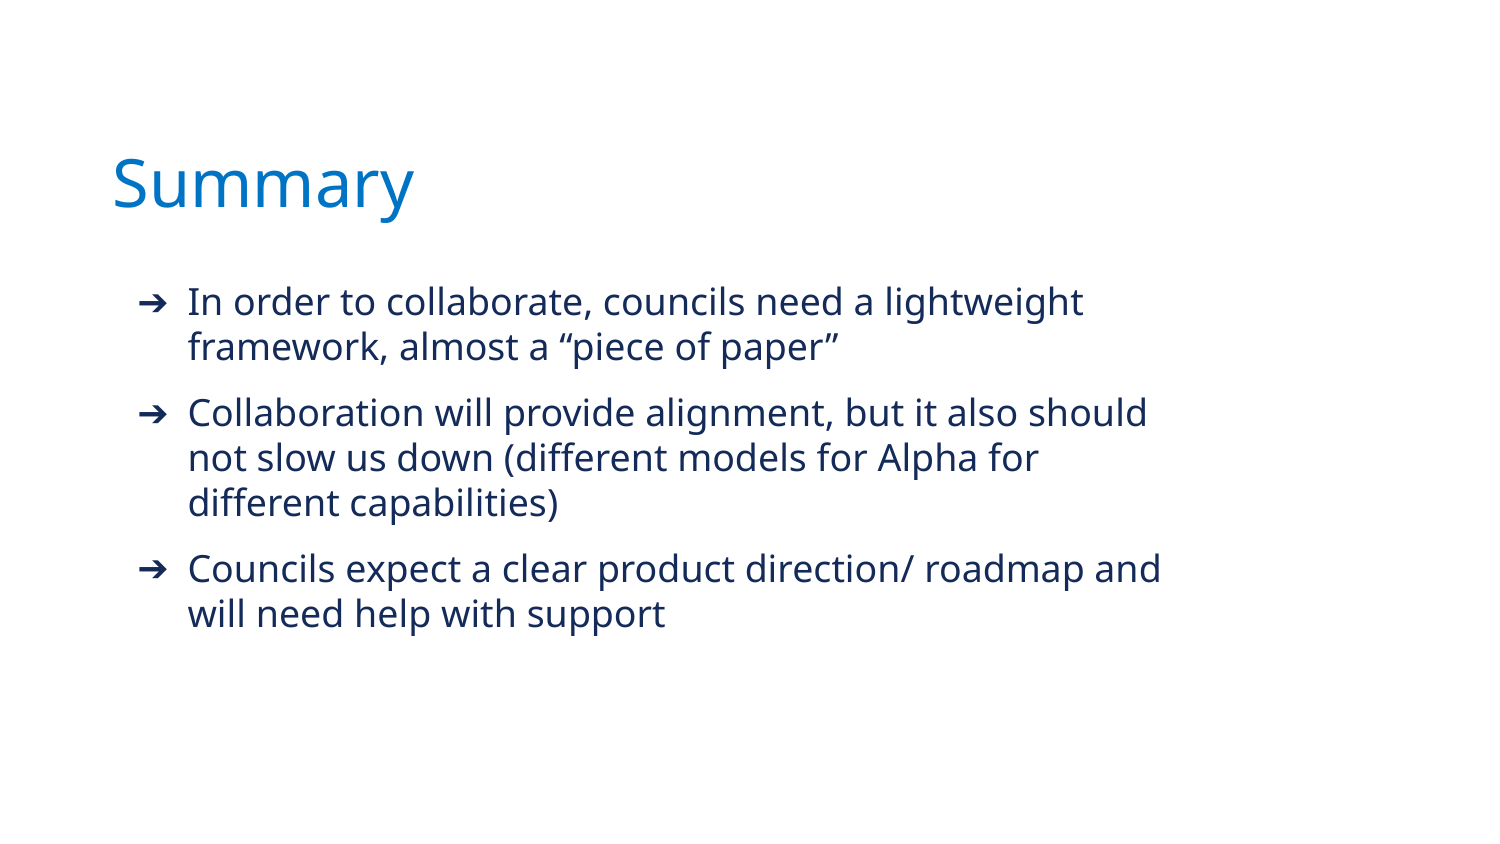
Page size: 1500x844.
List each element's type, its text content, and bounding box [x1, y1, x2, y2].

list In order to collaborate, councils need a lightweight framework, almost a “piece of paper” Collaboration will provide alignment, but it also should not slow us down (different models for Alpha for different capabilities) Councils expect a clear product direction/ roadmap and will need help with support [112, 278, 1173, 706]
list Summary [112, 140, 896, 216]
